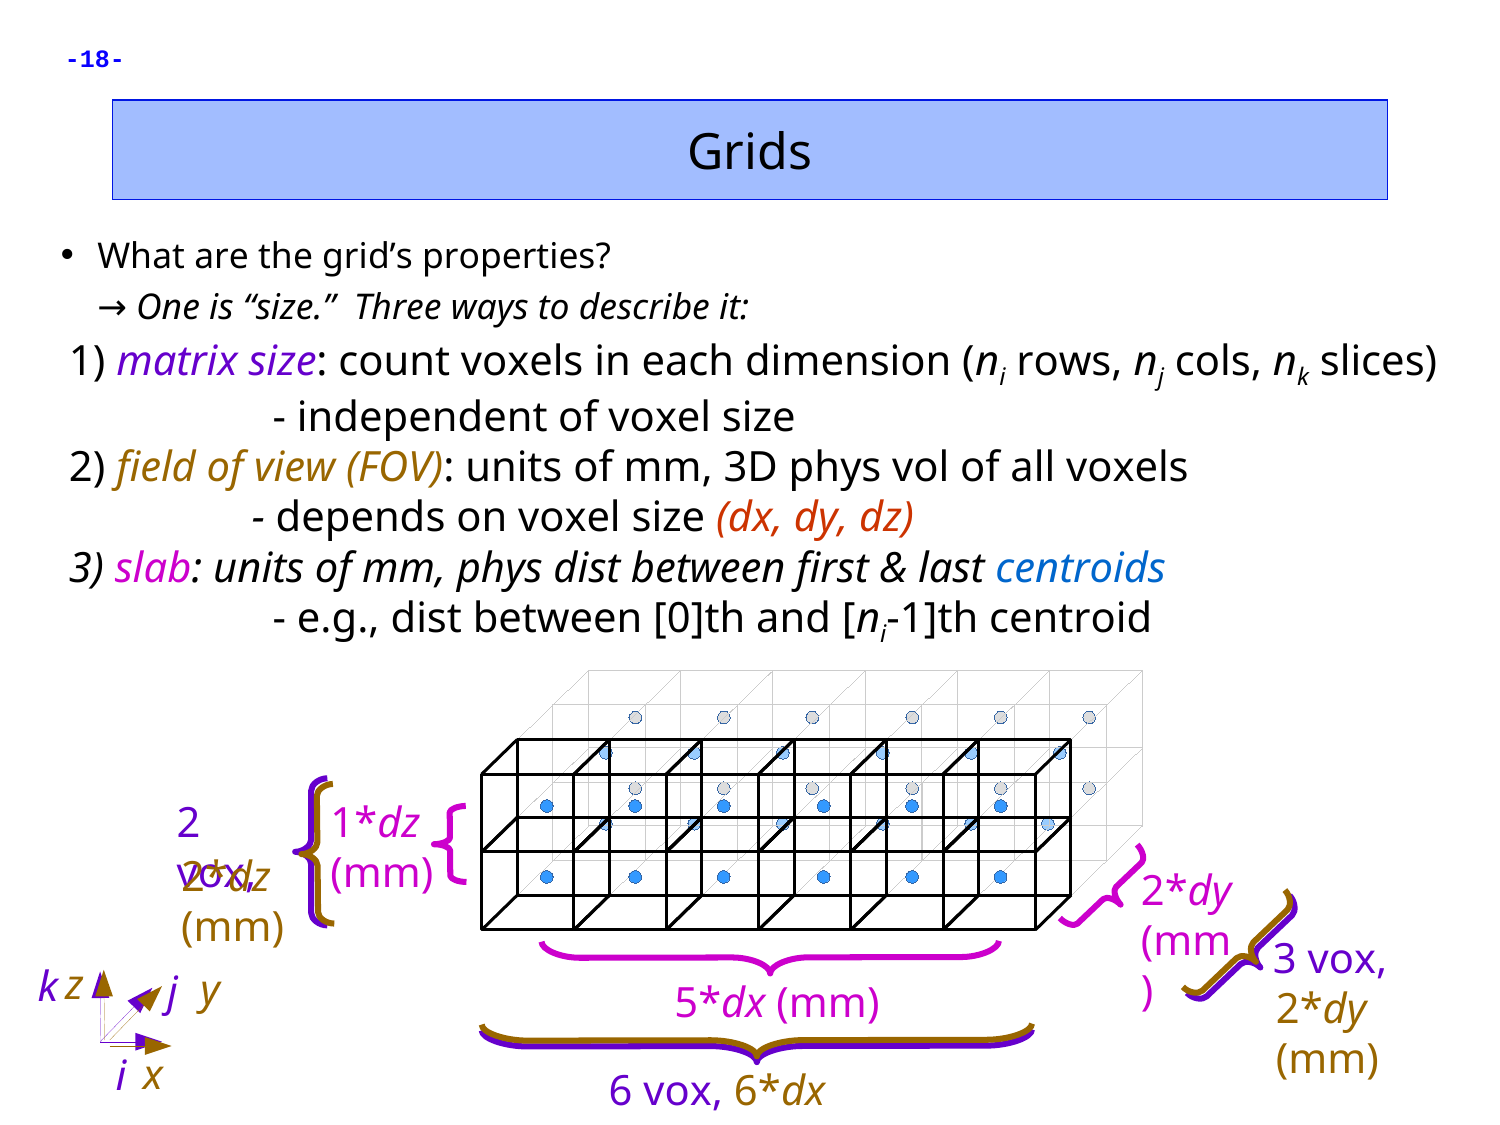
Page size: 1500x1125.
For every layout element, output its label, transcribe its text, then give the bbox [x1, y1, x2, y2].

text_box y [185, 958, 241, 1021]
text_box [876, 748, 885, 760]
text_box What are the grid’s properties? → One is “size.” Three ways to describe it: [44, 224, 1488, 374]
text_box Grids [112, 99, 1388, 200]
text_box 2 vox, [161, 788, 306, 904]
text_box 2*dy (mm) [1261, 974, 1396, 1090]
text_box [717, 783, 731, 795]
text_box 2*dy (mm) [1126, 856, 1258, 972]
text_box [994, 711, 1008, 724]
text_box [717, 711, 731, 724]
text_box [805, 783, 819, 795]
text_box 5*dx (mm) [659, 968, 917, 1034]
text_box [994, 799, 1008, 813]
text_box [717, 799, 731, 813]
text_box [628, 799, 642, 813]
text_box i [100, 1043, 146, 1107]
text_box [905, 783, 919, 795]
text_box [1042, 826, 1054, 831]
text_box [717, 870, 731, 884]
text_box [779, 749, 790, 760]
text_box [688, 748, 700, 760]
text_box z [50, 950, 105, 1016]
text_box [599, 748, 608, 760]
text_box k [22, 952, 78, 1018]
text_box 2*dz (mm) [166, 842, 302, 958]
text_box [817, 799, 831, 813]
text_box [994, 783, 1008, 795]
text_box [1082, 711, 1096, 724]
text_box [692, 826, 700, 831]
text_box 2 vox, [302, 858, 306, 904]
text_box x [128, 1040, 174, 1105]
text_box x [128, 1040, 144, 1046]
text_box [994, 870, 1007, 884]
text_box [540, 870, 554, 884]
text_box [628, 711, 642, 724]
text_box [1056, 749, 1067, 760]
text_box [805, 711, 819, 724]
text_box [964, 819, 973, 825]
text_box [965, 748, 977, 760]
text_box j [152, 957, 207, 1022]
text_box [905, 870, 919, 884]
text_box [776, 819, 788, 825]
text_box [905, 711, 919, 724]
text_box [628, 870, 642, 884]
text_box 1*dz (mm) [315, 788, 453, 904]
text_box [687, 819, 696, 825]
text_box 2*dy (mm) [1228, 960, 1258, 972]
text_box [628, 783, 642, 795]
text_box [817, 870, 831, 884]
text_box [1041, 819, 1049, 825]
text_box [1082, 783, 1096, 795]
text_box 3 vox, [1258, 924, 1419, 1040]
text_box 6 vox, 6*dx (mm) [593, 1056, 948, 1122]
text_box [540, 799, 554, 813]
text_box [969, 826, 977, 831]
text_box 1) matrix size: count voxels in each dimension (ni rows, nj cols, nk slices) - independent of voxel size 2) field of view (FOV): units of mm, 3D phys vol of all voxels - depends on voxel size (dx, dy, dz) 3) slab: units of mm, phys dist between first & last centroids - e.g., dist between [0]th and [ni-1]th centroid [54, 325, 1500, 655]
text_box [905, 799, 919, 813]
